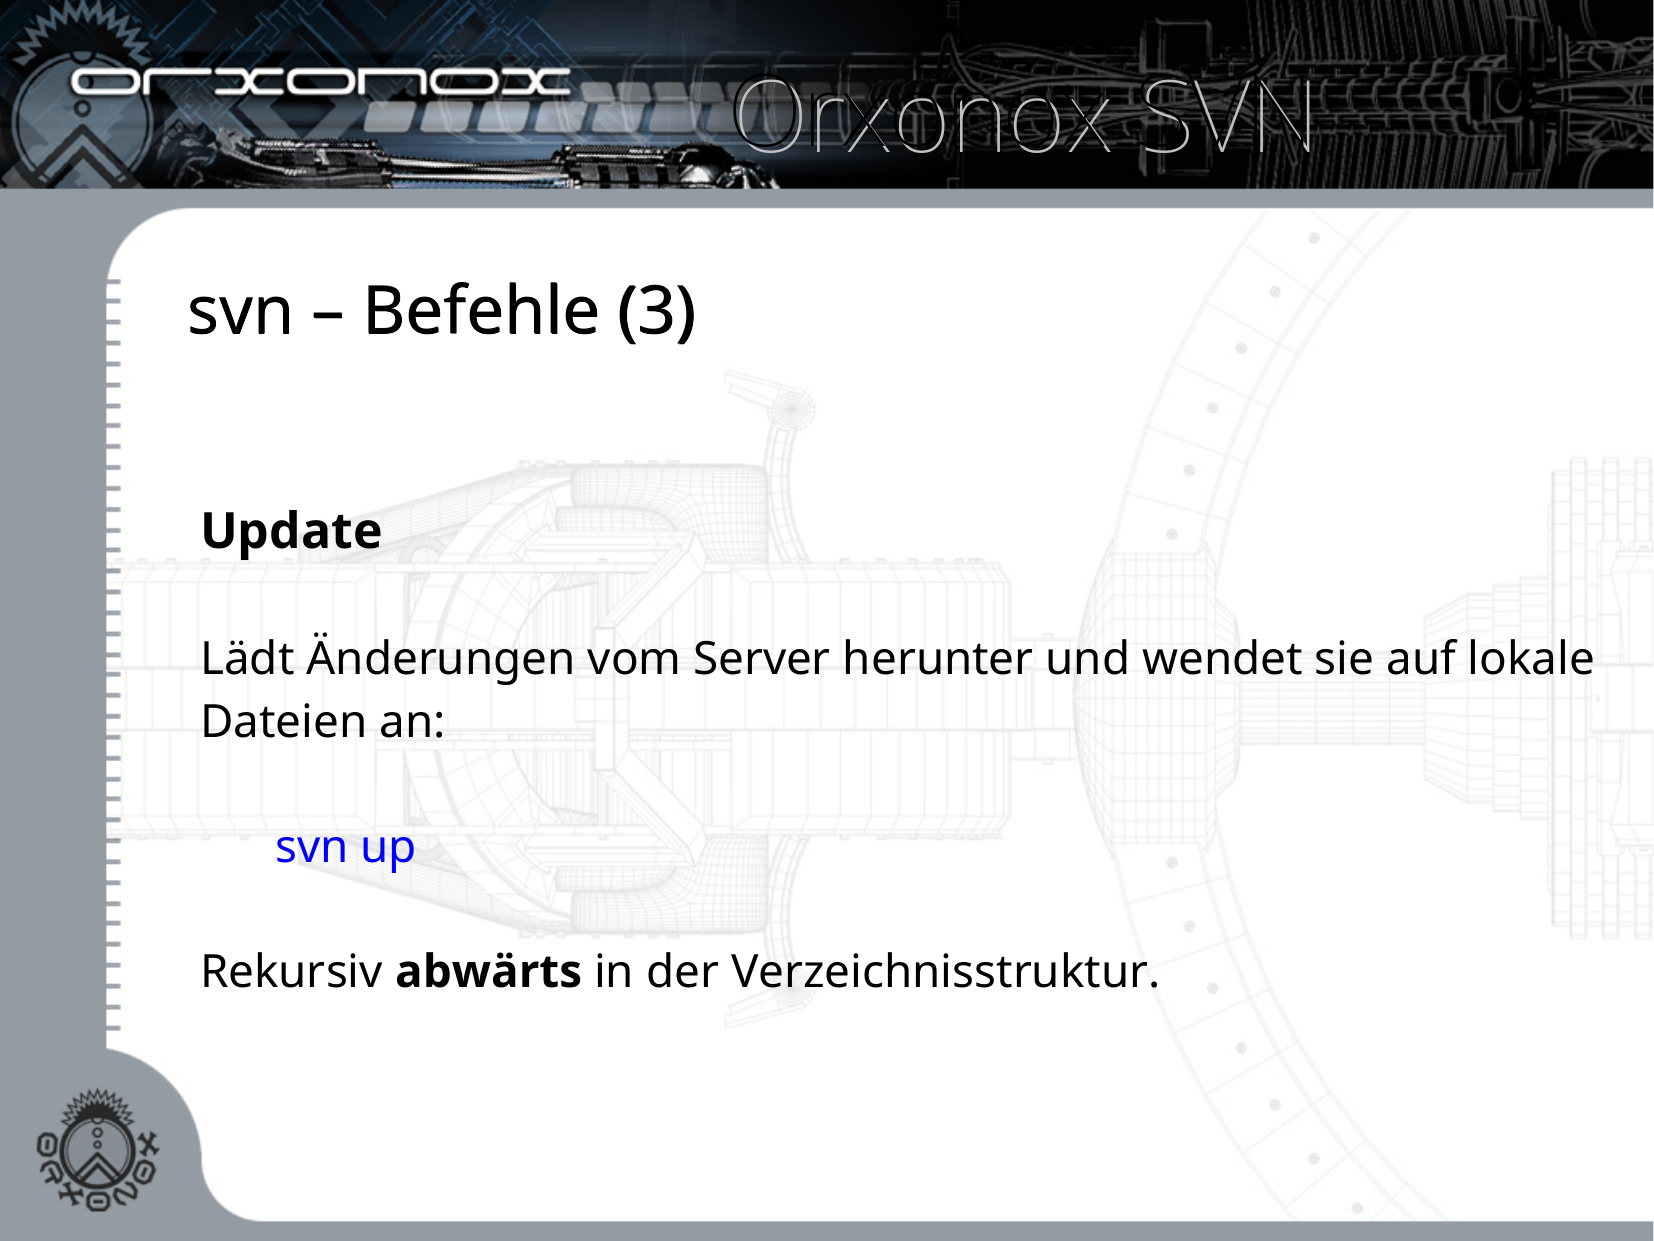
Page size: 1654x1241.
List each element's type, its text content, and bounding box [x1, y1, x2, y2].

picture [0, 0, 1654, 1241]
text_box svn – Befehle (3) [187, 262, 1538, 335]
text_box Orxonox SVN [677, 32, 1550, 156]
text_box Update Lädt Änderungen vom Server herunter und wendet sie auf lokale Dateien an: svn up Rekursiv abwärts in der Verzeichnisstruktur. [150, 487, 1613, 903]
